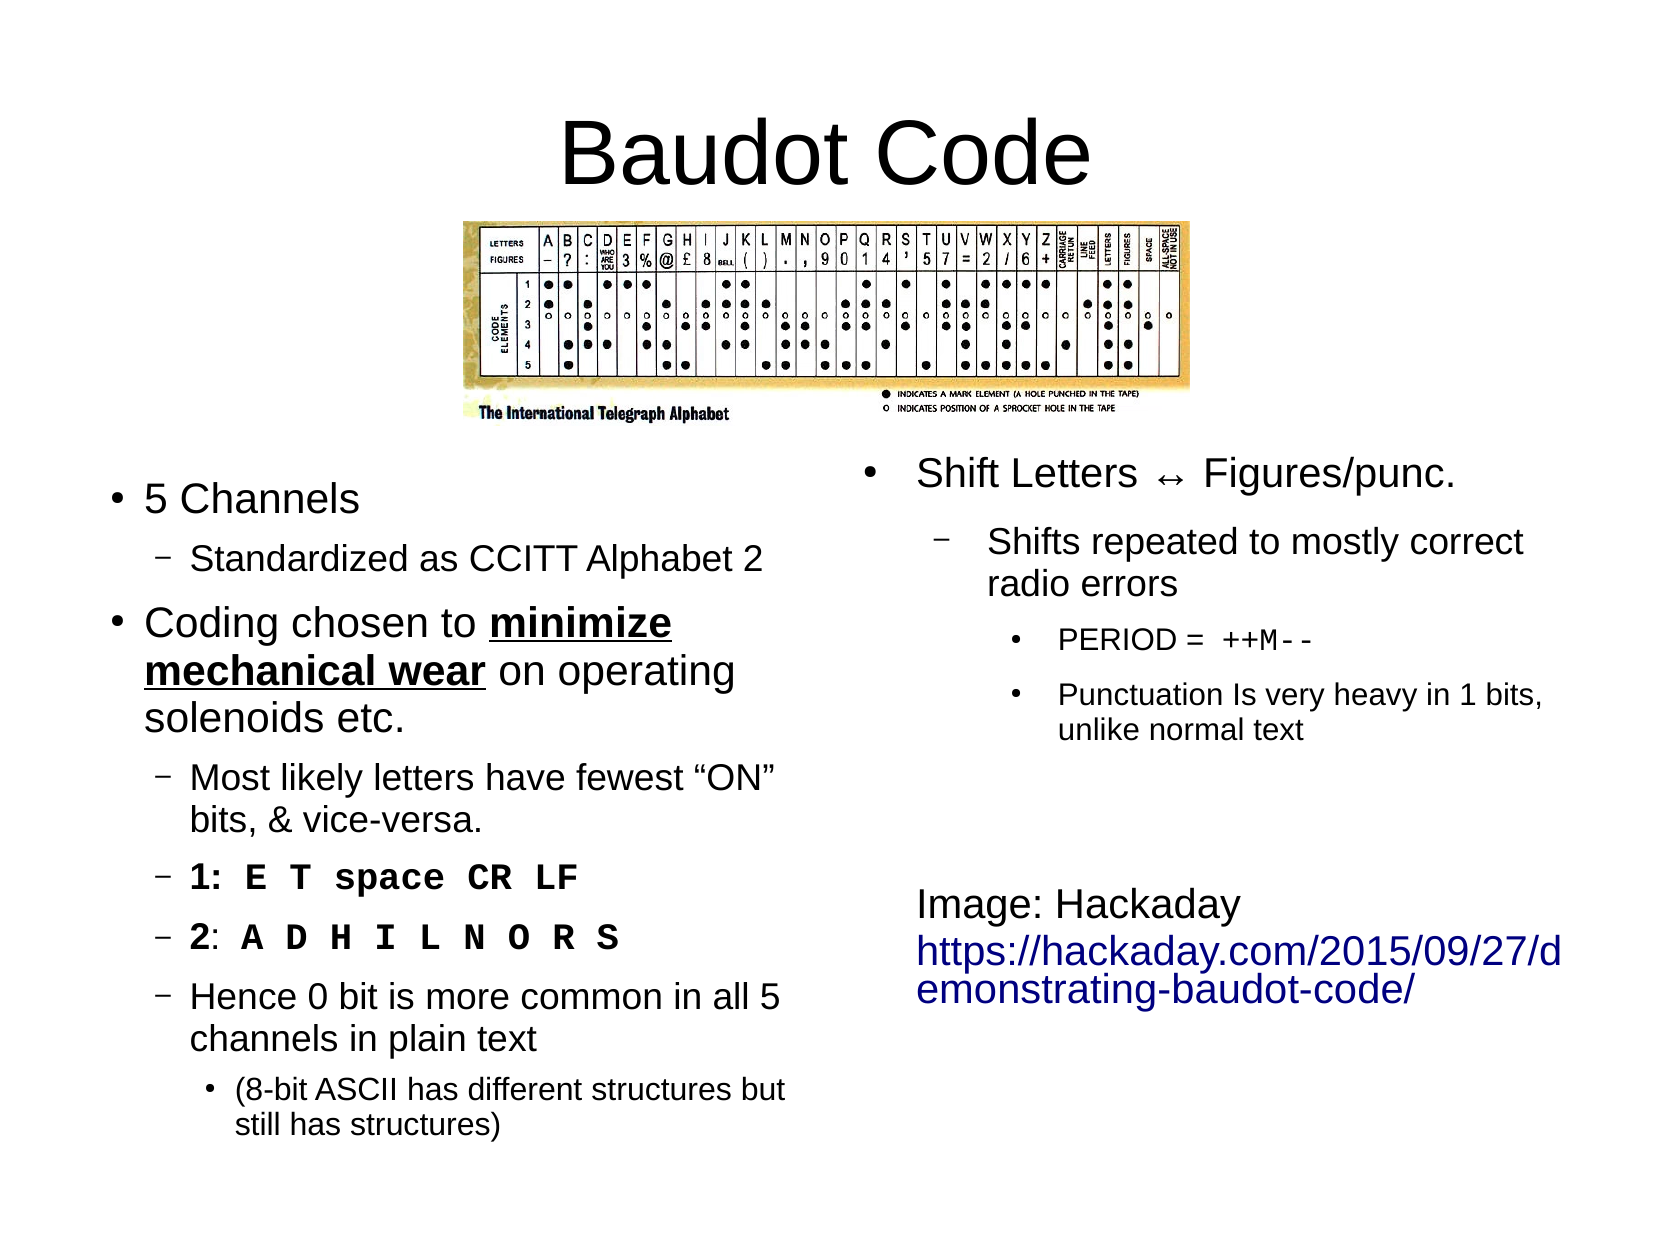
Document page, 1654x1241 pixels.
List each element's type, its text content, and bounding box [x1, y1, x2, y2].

title Baudot Code [82, 49, 1571, 257]
list Shift Letters ↔ Figures/punc. Shifts repeated to mostly correct radio errors PERIOD = ++M-- Punctuation Is very heavy in 1 bits, unlike normal text Image: Hackaday https://hackaday.com/2015/09/27/demonstrating-baudot-code/ [845, 450, 1572, 1231]
picture [463, 221, 1190, 426]
list 5 Channels Standardized as CCITT Alphabet 2 Coding chosen to minimize mechanical wear on operating solenoids etc. Most likely letters have fewest “ON” bits, & vice-versa. 1: E T space CR LF 2: A D H I L N O R S Hence 0 bit is more common in all 5 channels in plain text (8-bit ASCII has different structures but still has structures) [98, 475, 826, 1149]
